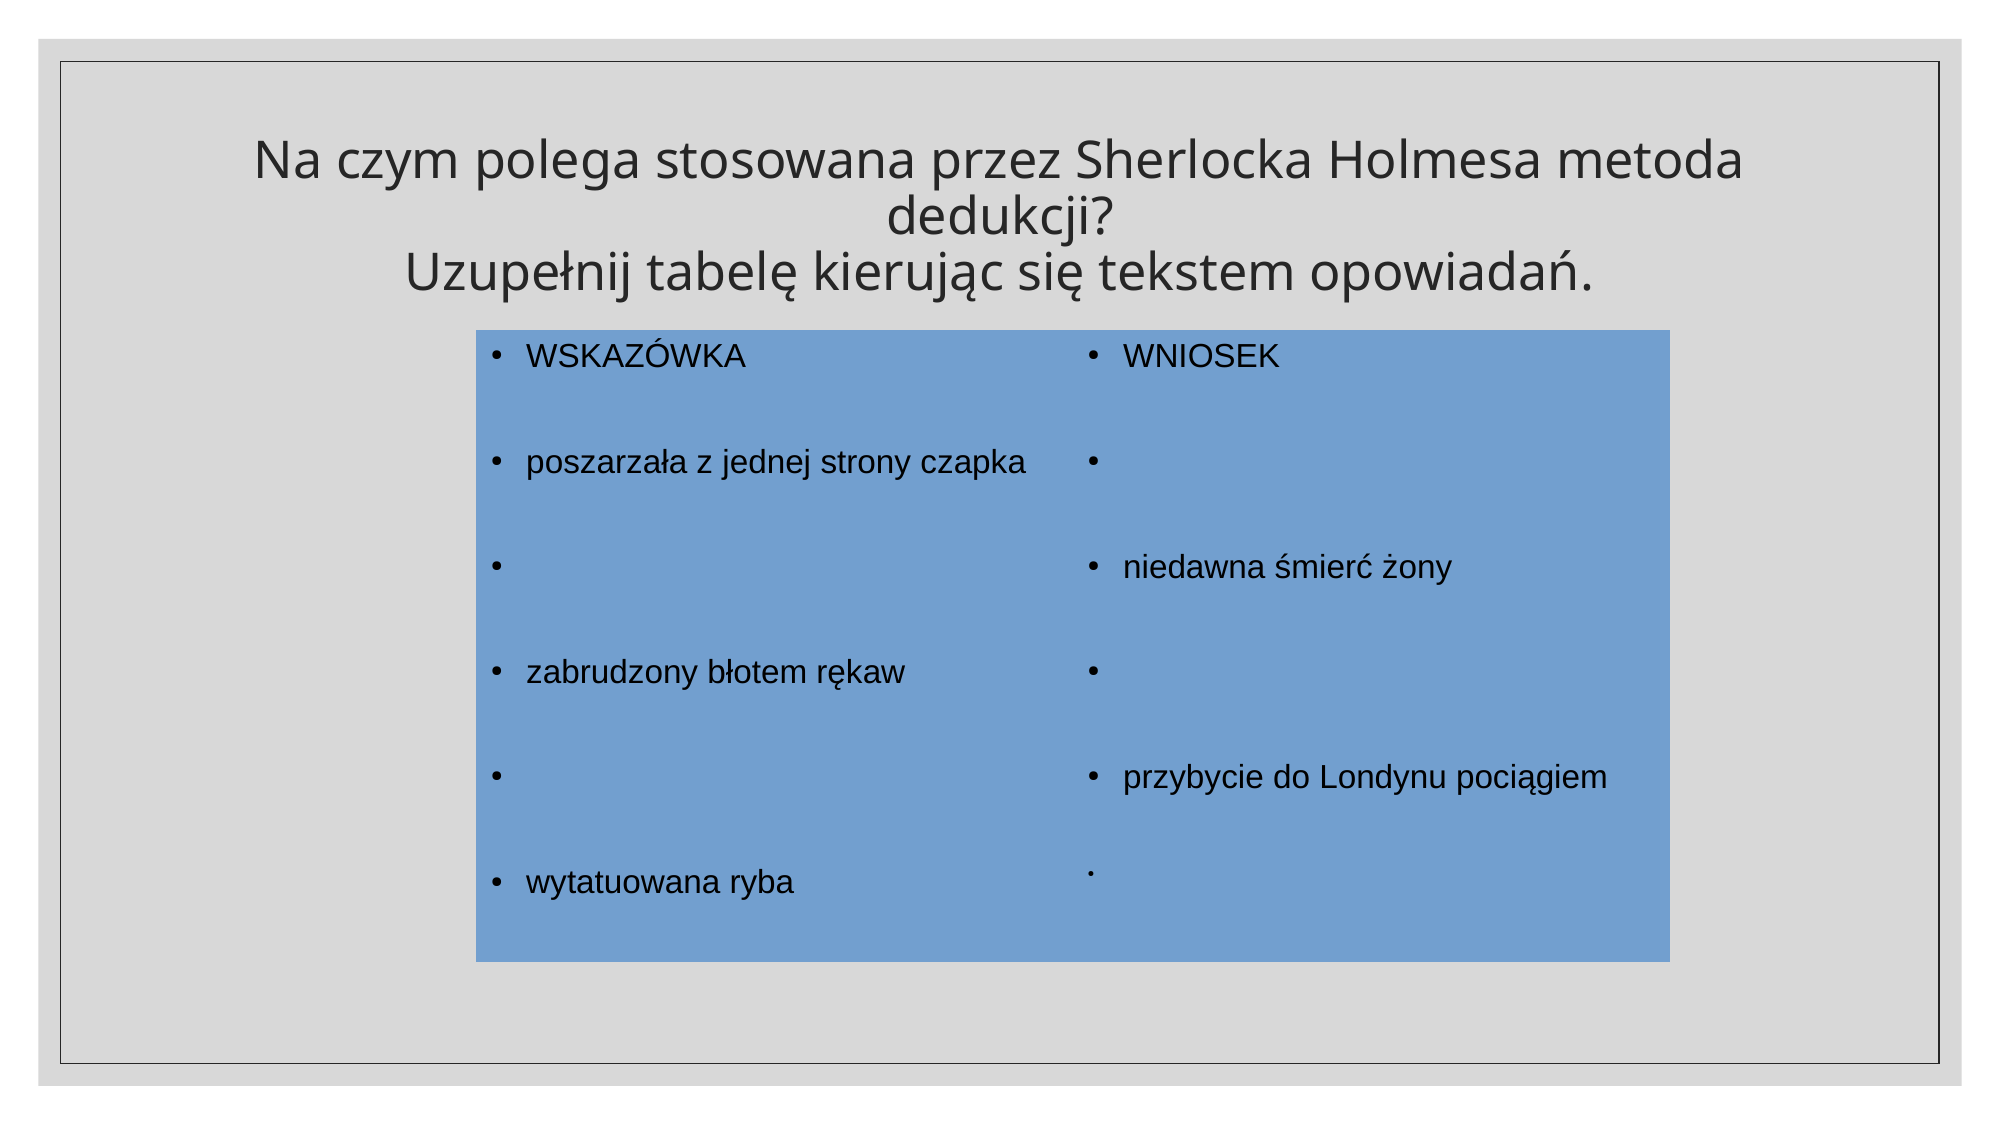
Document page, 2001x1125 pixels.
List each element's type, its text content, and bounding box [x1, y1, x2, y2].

table_cell zabrudzony błotem rękaw [476, 646, 1073, 751]
table_cell niedawna śmierć żony [1073, 541, 1670, 646]
table_cell [476, 541, 1073, 646]
table_cell przybycie do Londynu pociągiem [1073, 751, 1670, 857]
table_cell [1073, 646, 1670, 751]
title Na czym polega stosowana przez Sherlocka Holmesa metoda dedukcji? Uzupełnij tabelę kierując się tekstem opowiadań. [174, 105, 1825, 331]
table_cell wytatuowana ryba [476, 857, 1073, 962]
table_header WSKAZÓWKA [476, 330, 1073, 436]
table_cell [1073, 436, 1670, 541]
table_cell poszarzała z jednej strony czapka [476, 436, 1073, 541]
table_cell [1073, 857, 1670, 962]
table_header WNIOSEK [1073, 330, 1670, 436]
table_cell [476, 751, 1073, 857]
